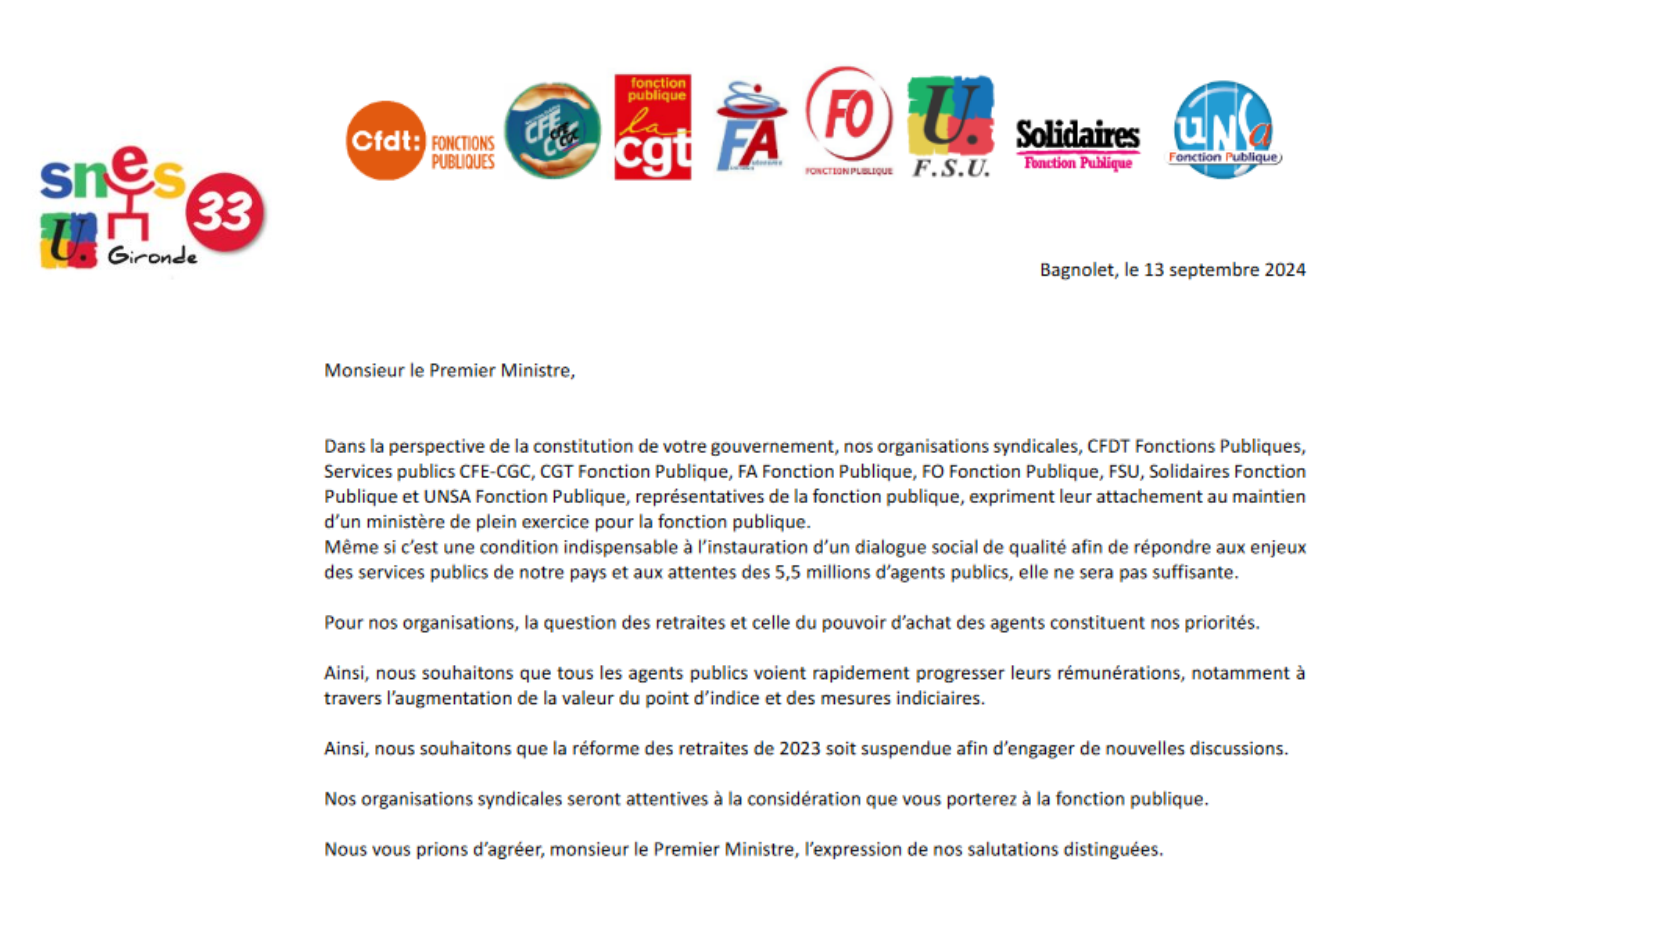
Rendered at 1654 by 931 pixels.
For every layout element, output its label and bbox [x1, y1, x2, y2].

picture [21, 37, 1339, 897]
